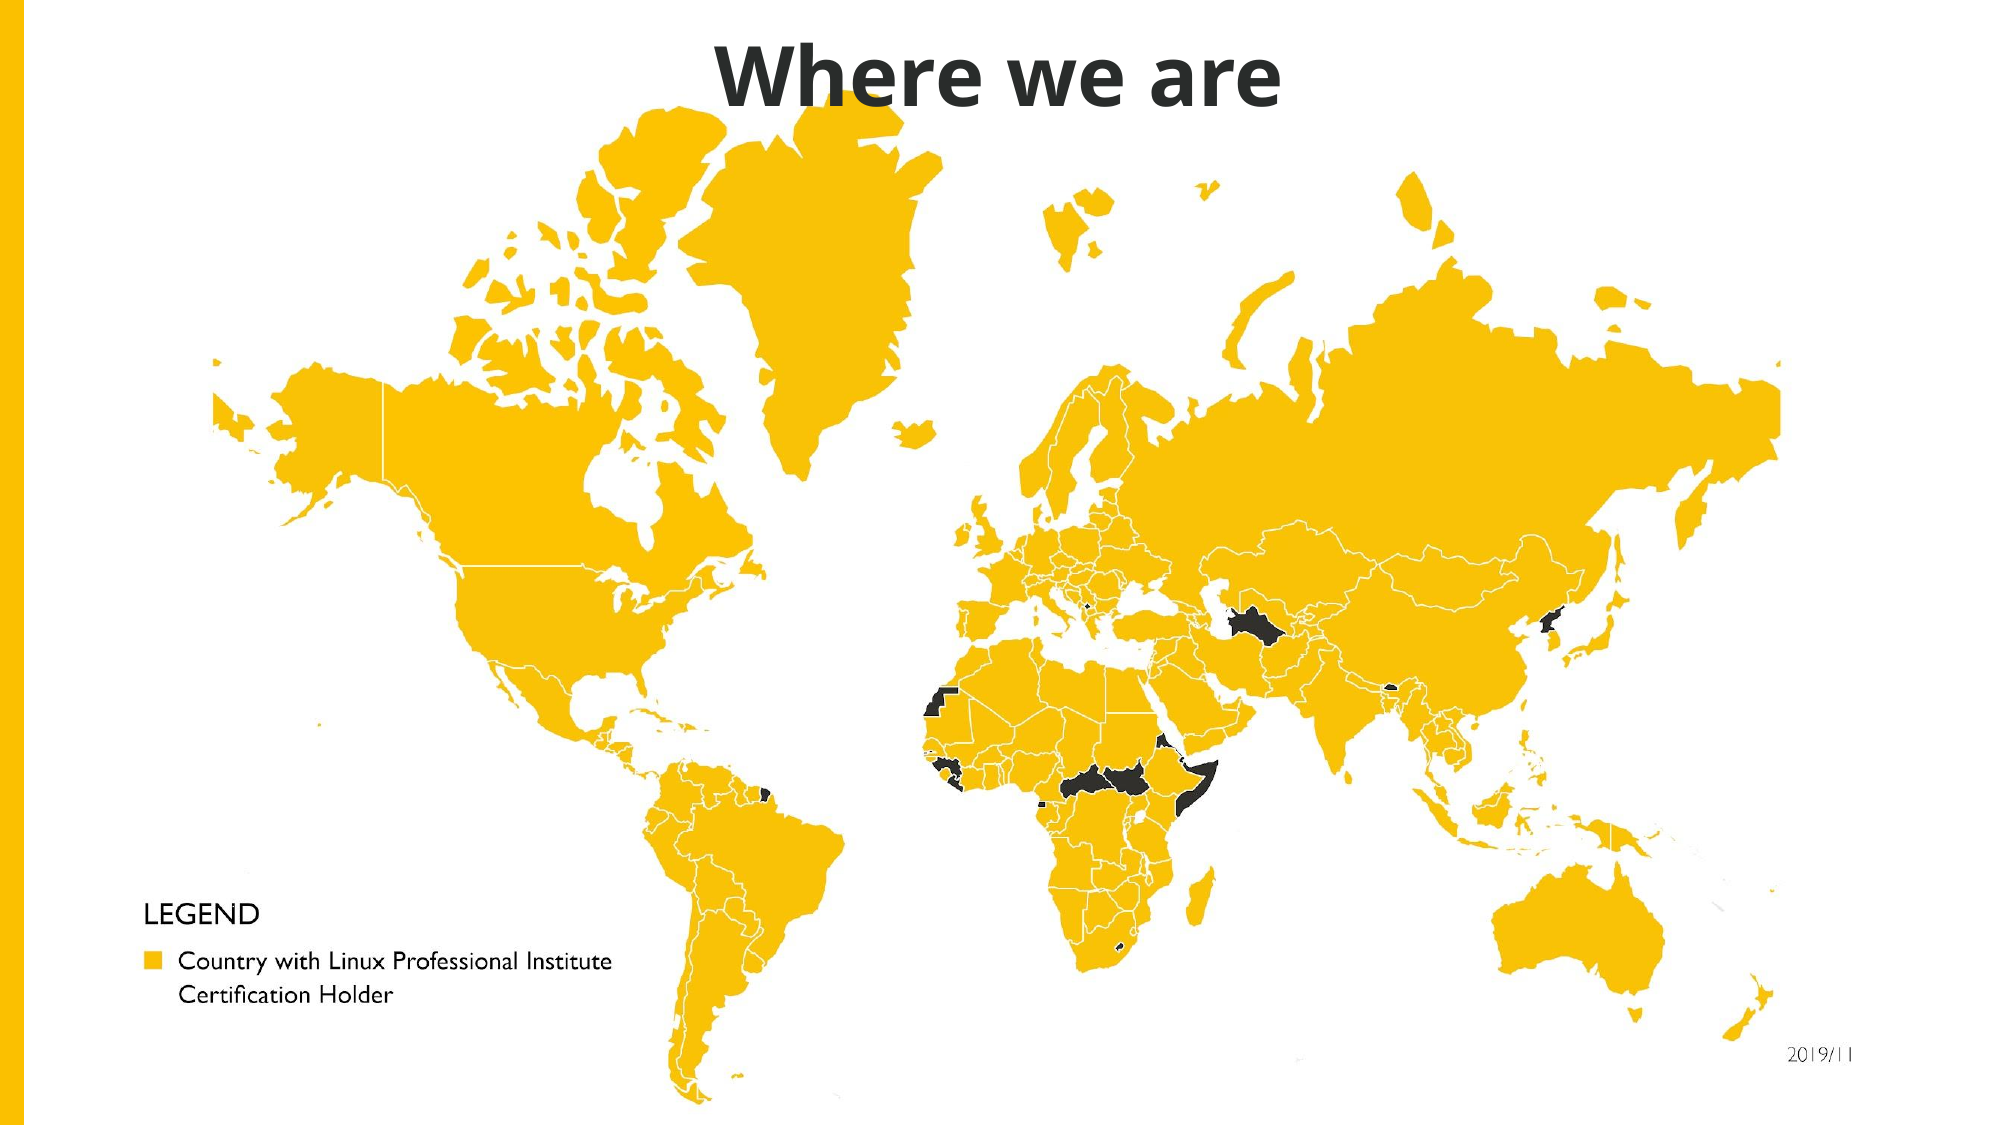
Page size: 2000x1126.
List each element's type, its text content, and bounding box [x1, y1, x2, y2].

picture [76, 70, 1950, 1126]
text_box [0, 0, 24, 1125]
text_box Where we are [99, 15, 1900, 203]
